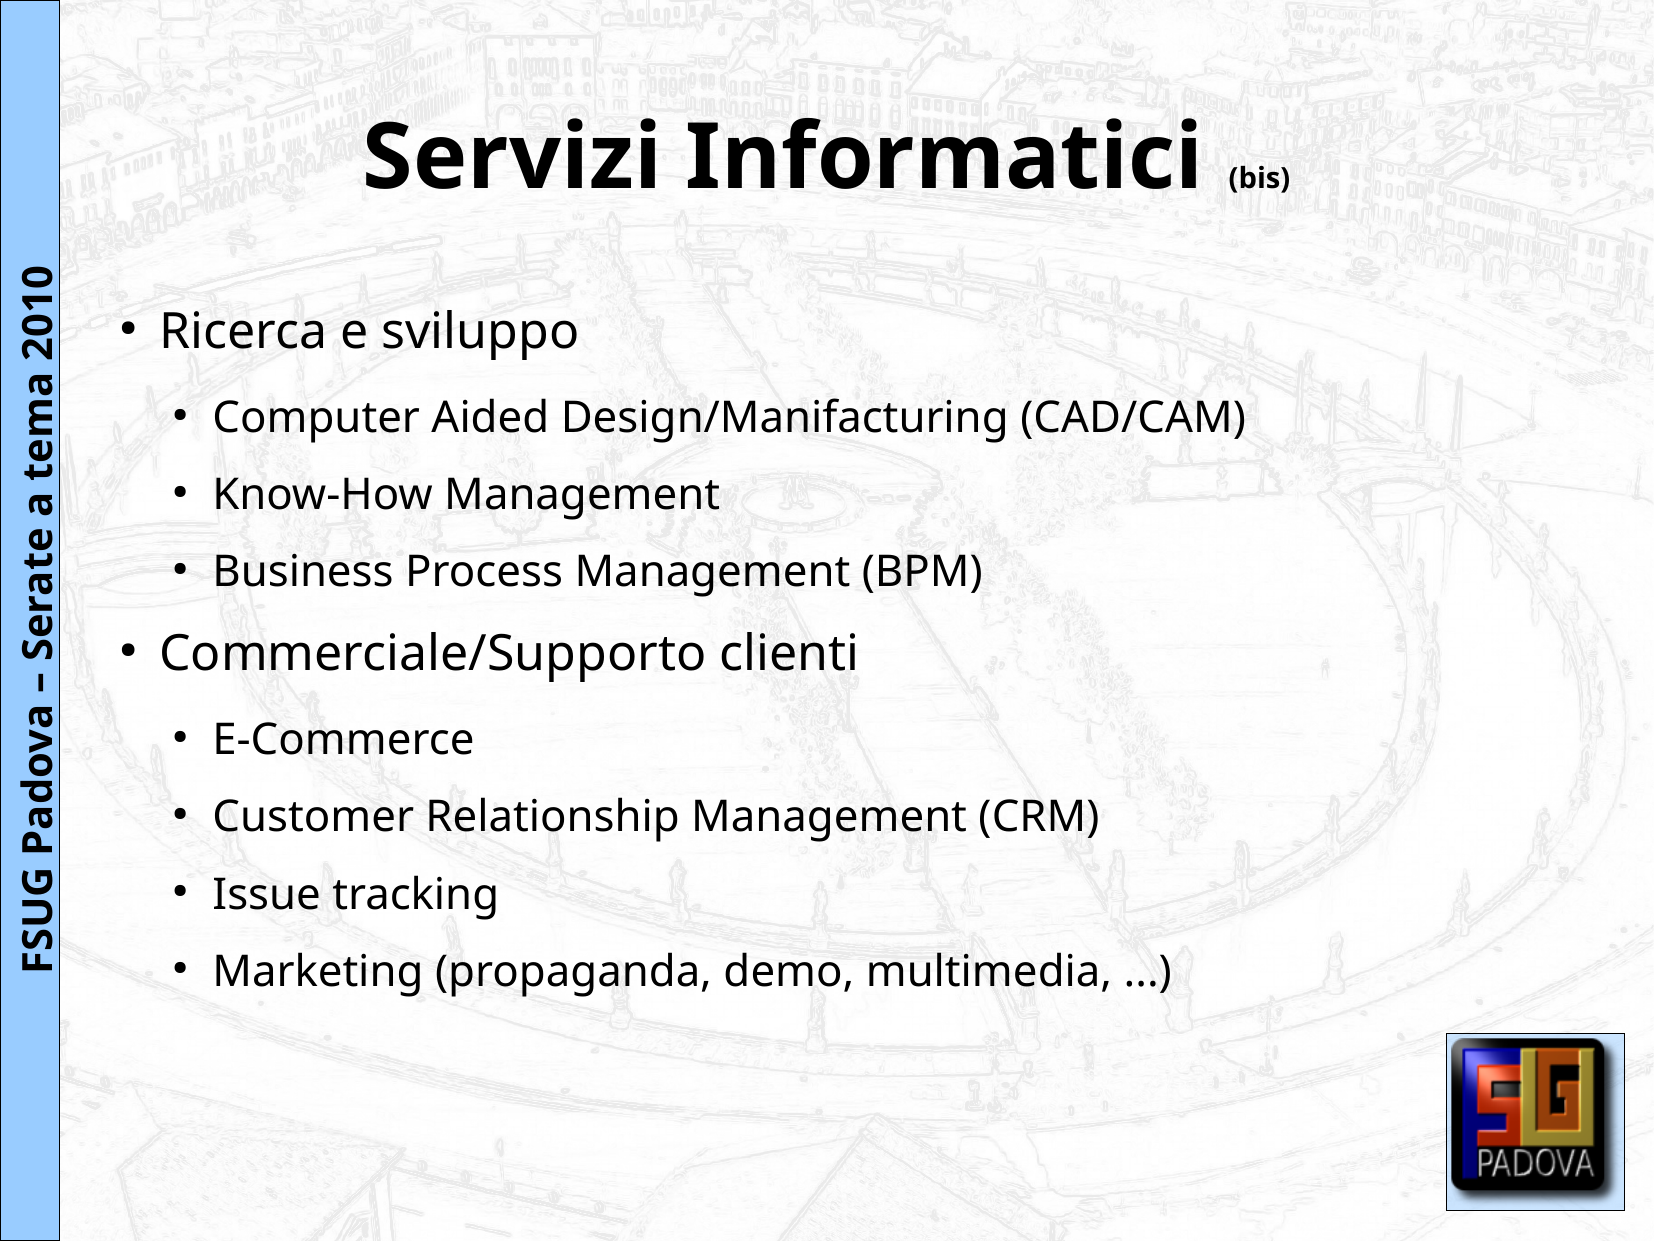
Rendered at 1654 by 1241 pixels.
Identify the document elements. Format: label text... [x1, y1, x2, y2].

text_box FSUG Padova – Serate a tema 2010 [0, 0, 60, 1241]
list Ricerca e sviluppo Computer Aided Design/Manifacturing (CAD/CAM) Know-How Management Business Process Management (BPM) Commerciale/Supporto clienti E-Commerce Customer Relationship Management (CRM) Issue tracking Marketing (propaganda, demo, multimedia, ...) [106, 295, 1625, 1004]
title Servizi Informatici (bis) [82, 49, 1571, 257]
picture [60, 0, 1654, 1241]
